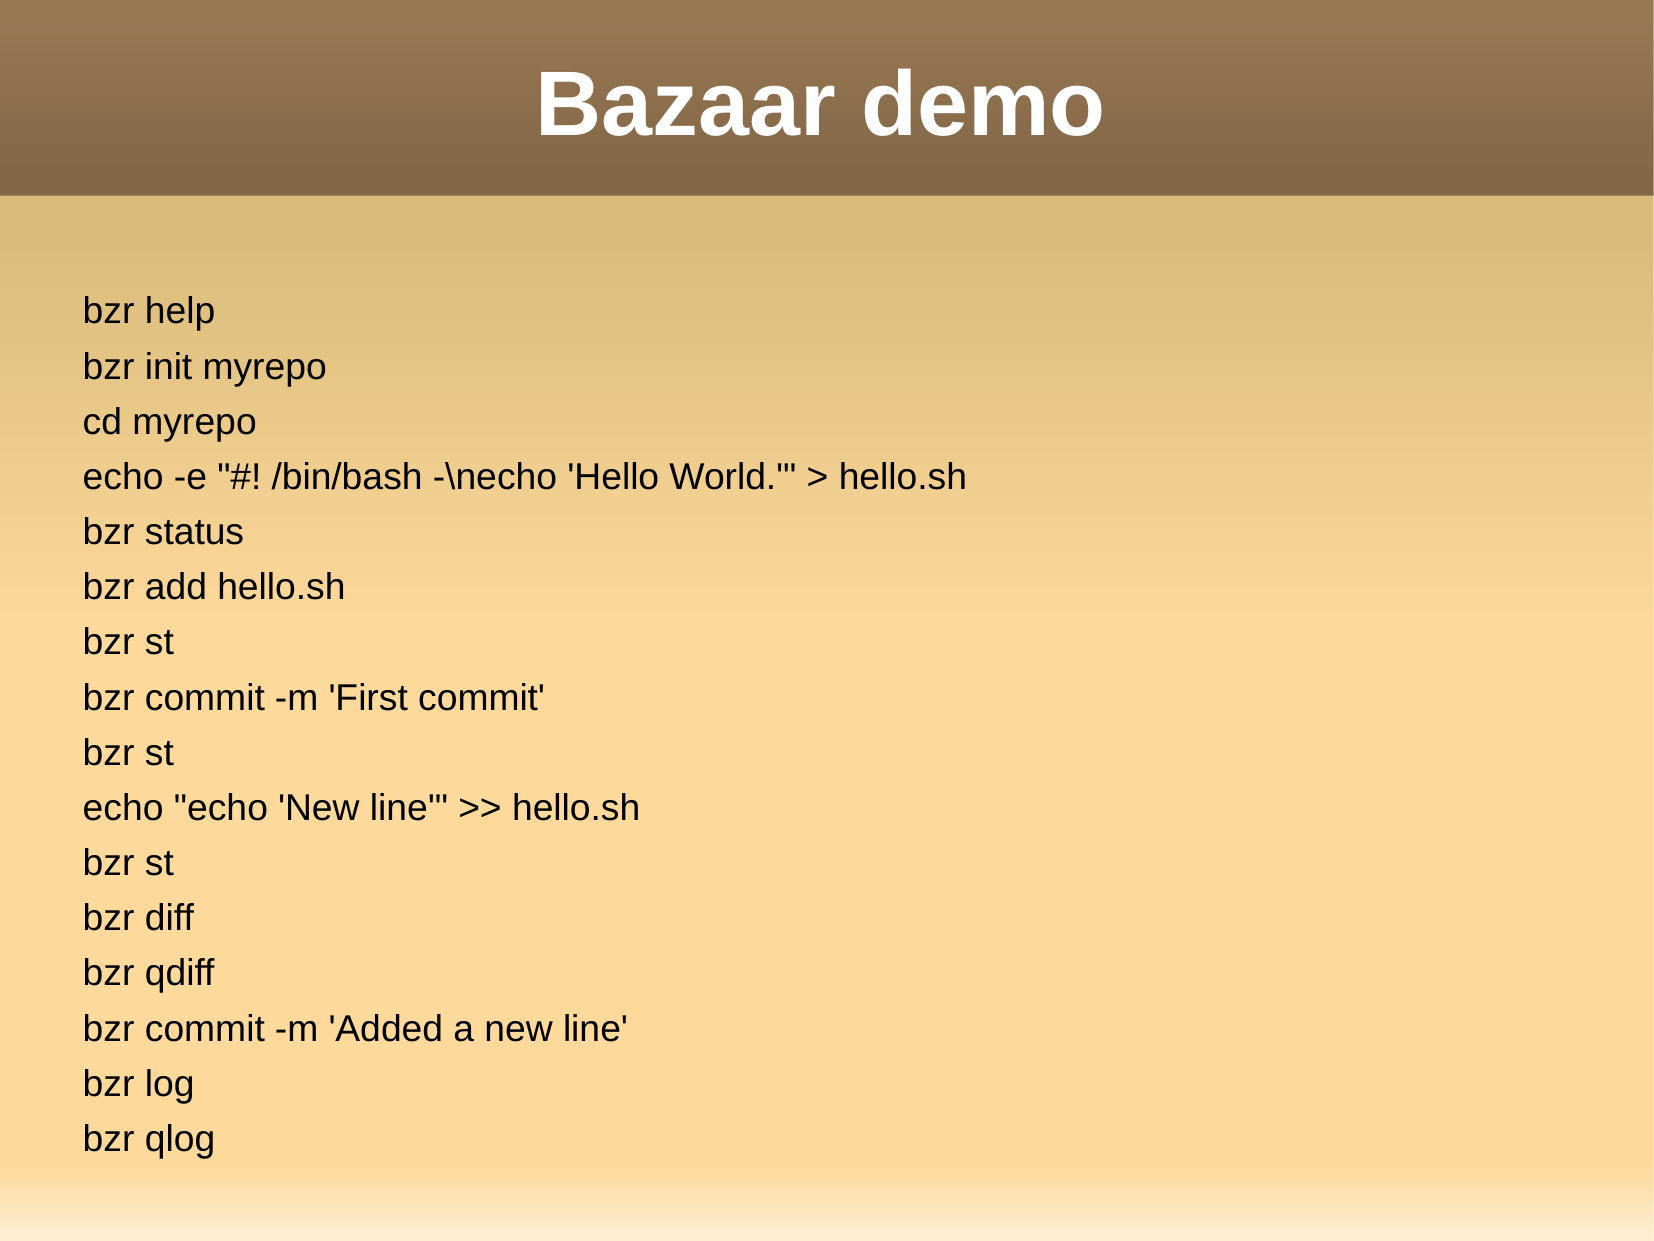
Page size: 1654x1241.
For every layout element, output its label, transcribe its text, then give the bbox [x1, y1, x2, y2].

title Bazaar demo [76, 0, 1565, 208]
picture [0, 0, 1654, 1241]
list bzr help bzr init myrepo cd myrepo echo -e "#! /bin/bash -\necho 'Hello World.'" > hello.sh bzr status bzr add hello.sh bzr st bzr commit -m 'First commit' bzr st echo "echo 'New line'" >> hello.sh bzr st bzr diff bzr qdiff bzr commit -m 'Added a new line' bzr log bzr qlog [82, 290, 1571, 1172]
